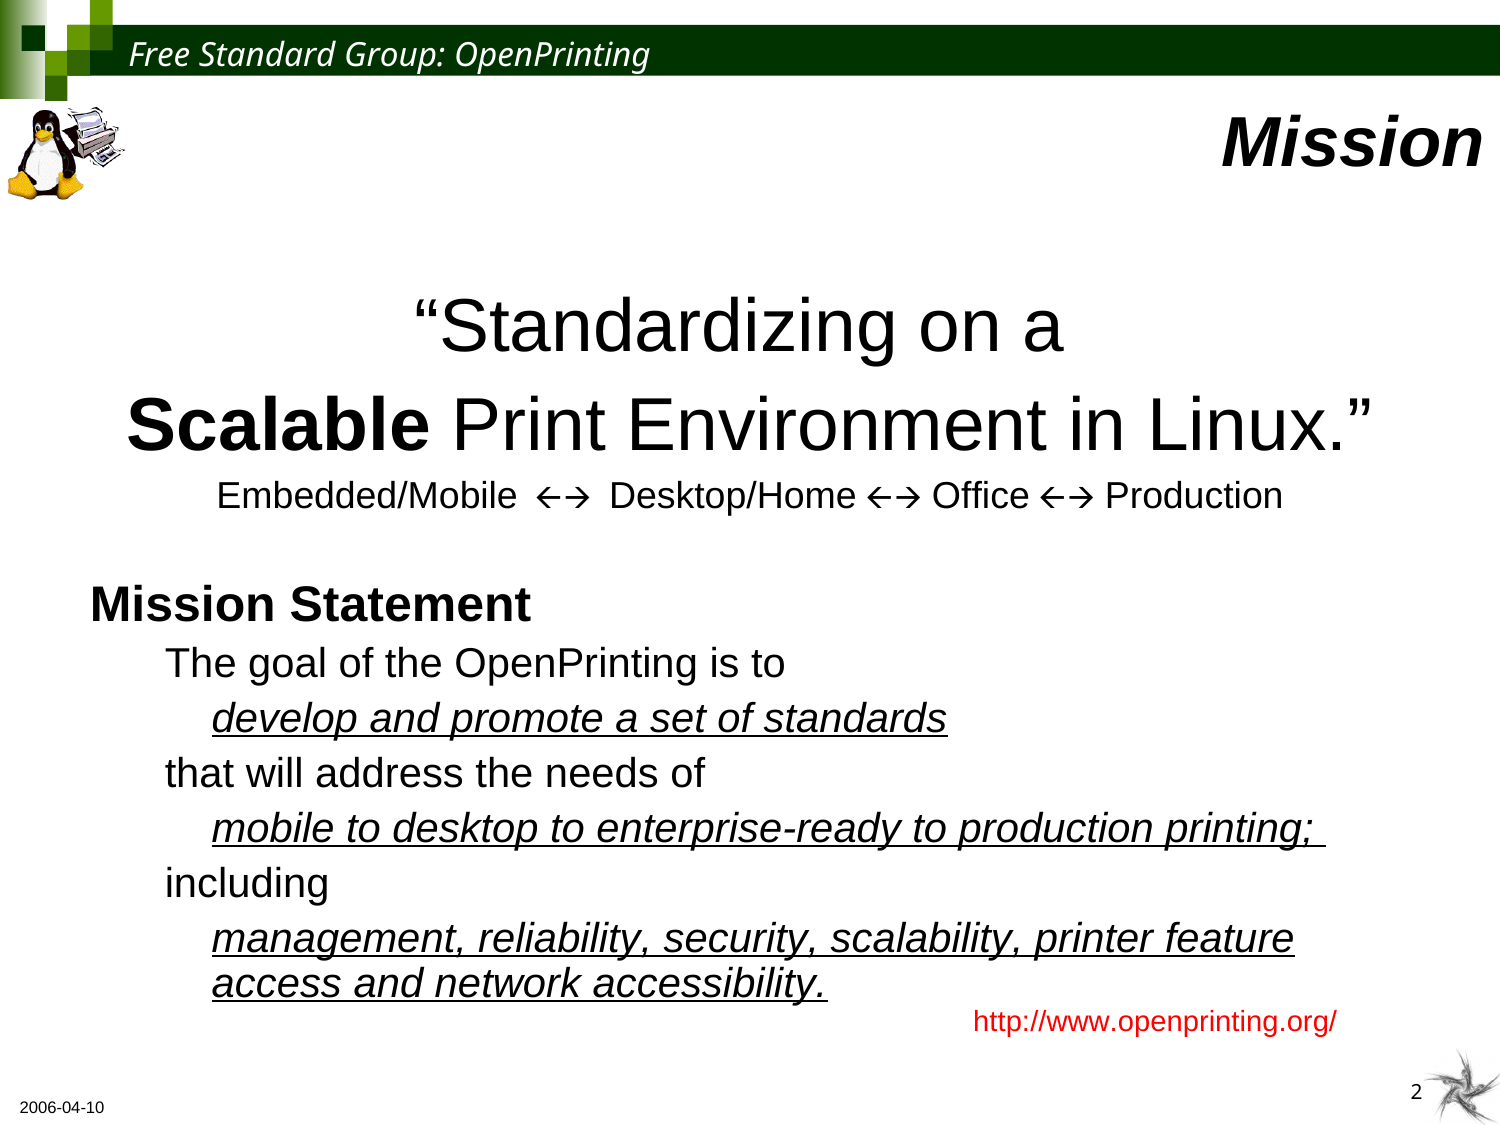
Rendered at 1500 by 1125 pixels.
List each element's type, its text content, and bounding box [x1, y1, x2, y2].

list “Standardizing on a Scalable Print Environment in Linux.” Embedded/Mobile  Desktop/Home  Office  Production Mission Statement The goal of the OpenPrinting is to develop and promote a set of standards that will address the needs of mobile to desktop to enterprise-ready to production printing; including management, reliability, security, scalability, printer feature access and network accessibility. [75, 278, 1426, 1042]
text_box http://www.openprinting.org/ [959, 995, 1352, 1046]
picture [0, 96, 133, 207]
picture [1424, 1049, 1500, 1125]
title Mission [157, 75, 1500, 204]
